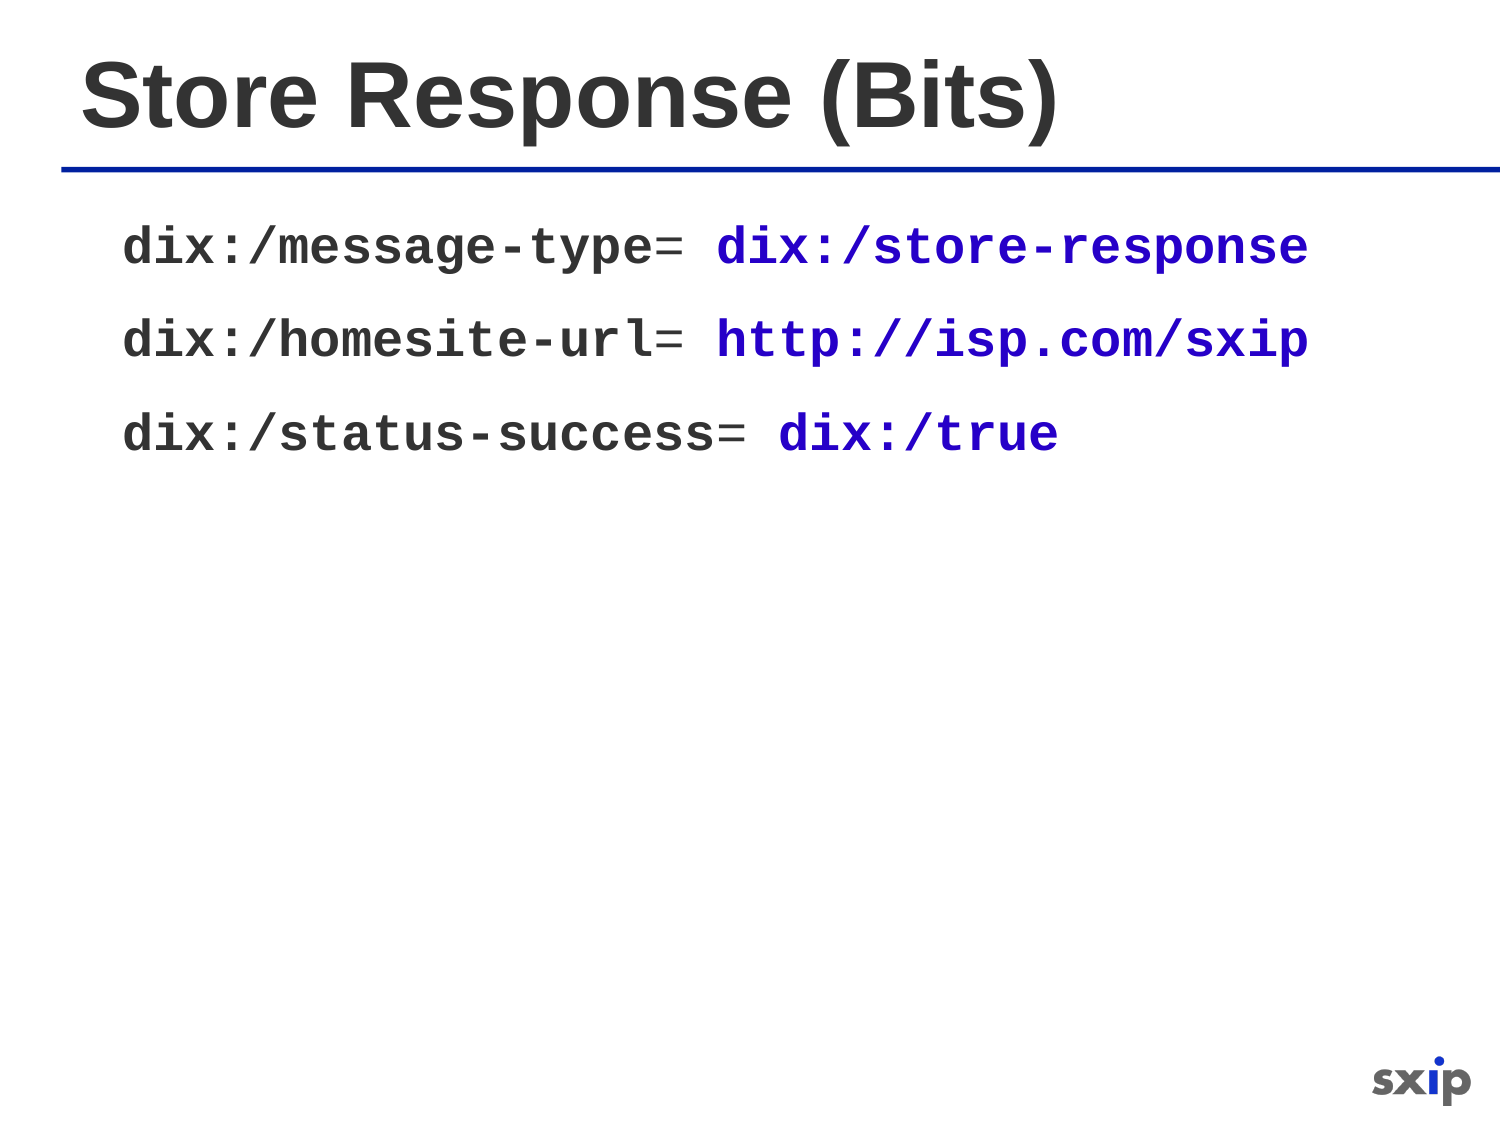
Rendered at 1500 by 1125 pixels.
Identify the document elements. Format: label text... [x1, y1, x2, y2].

title Store Response (Bits) [61, 21, 1495, 169]
picture [1372, 1056, 1471, 1106]
list dix:/message-type= dix:/store-response dix:/homesite-url= http://isp.com/sxip dix:/status-success= dix:/true [117, 219, 1495, 1041]
